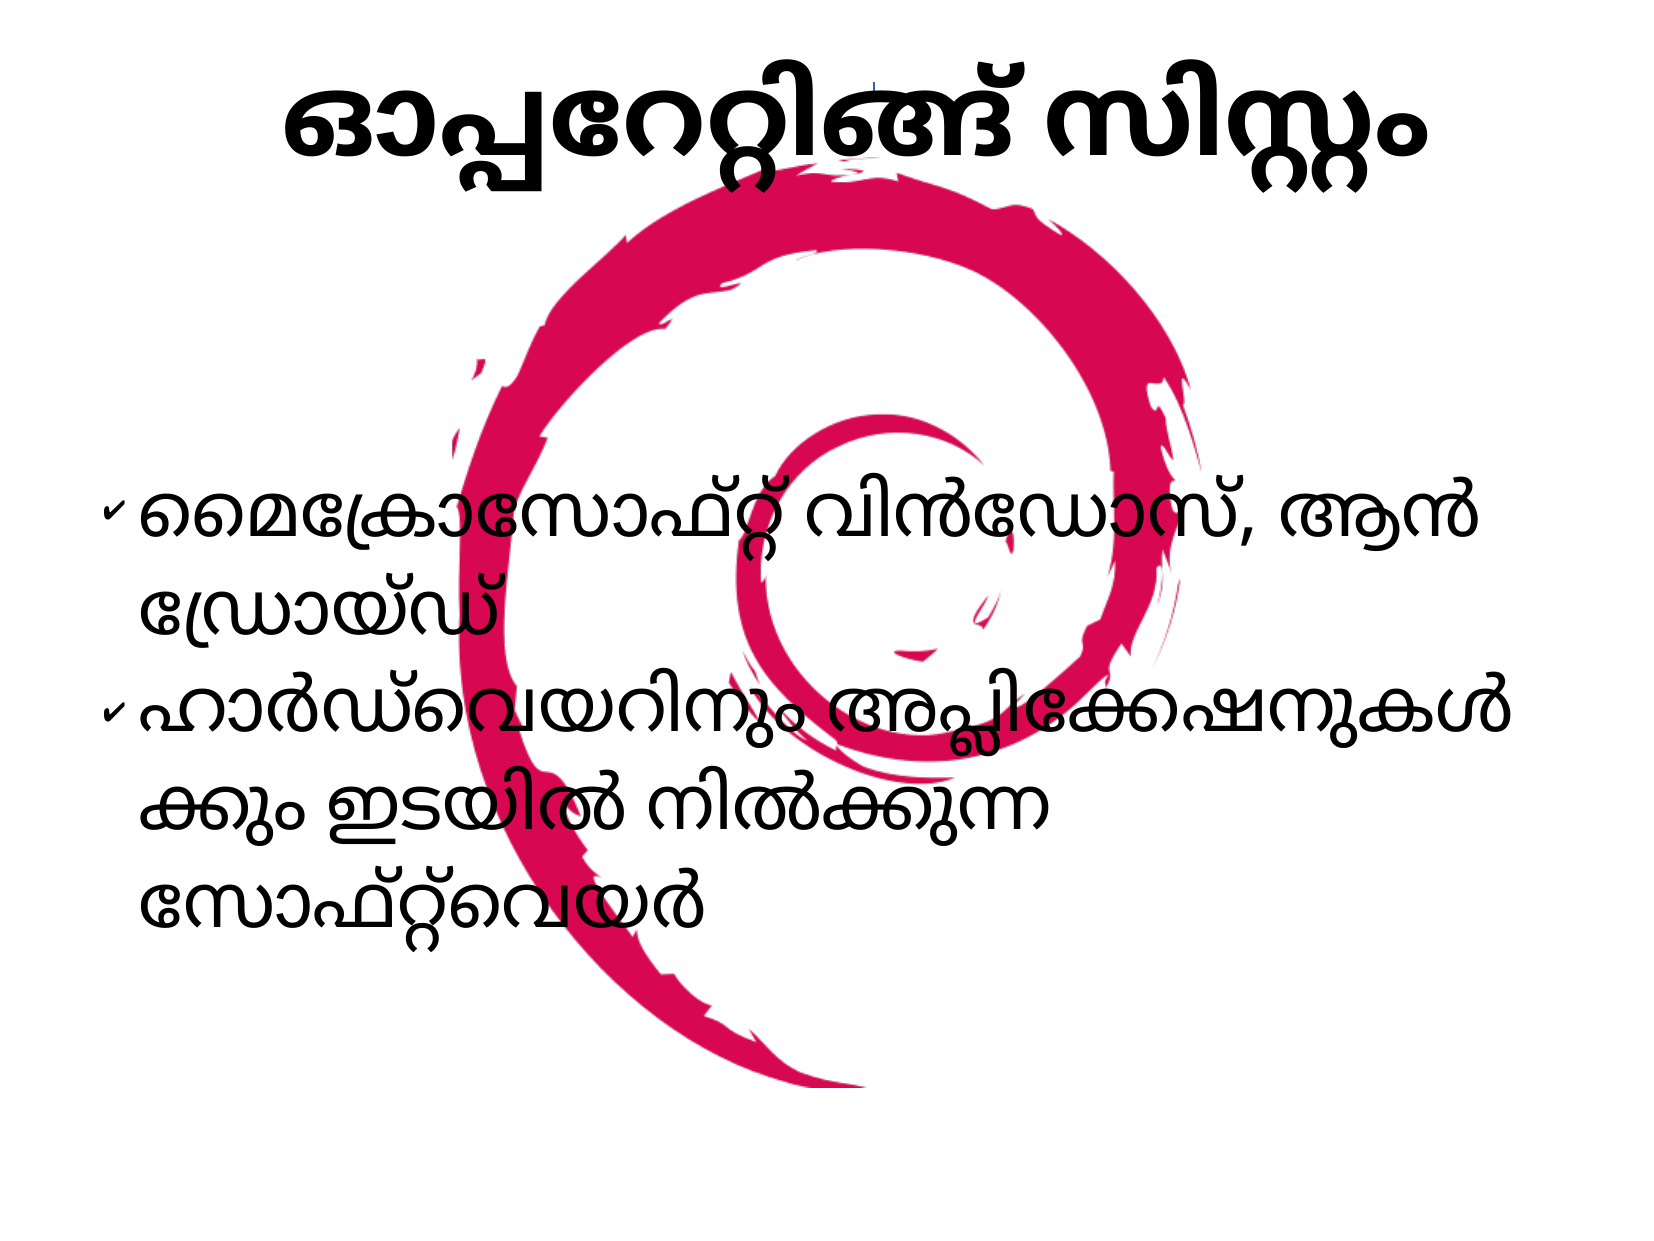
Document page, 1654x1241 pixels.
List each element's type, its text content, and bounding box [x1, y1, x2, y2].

text_box ഓപ്പറേറ്റിങ്ങ് സിസ്റ്റം [118, 47, 1595, 343]
picture [0, 157, 1654, 1088]
text_box മൈക്രോസോഫ്റ്റ് വിന്‍ഡോസ്, ആന്‍ഡ്രോയ്‍ഡ് ഹാര്‍ഡ്‌വെയറിനും അപ്ലിക്കേഷനുകള്‍ക്കും ഇടയില്‍ നില്‍ക്കുന്ന സോഫ്റ്റ്‌വെയര്‍ [88, 448, 1630, 736]
